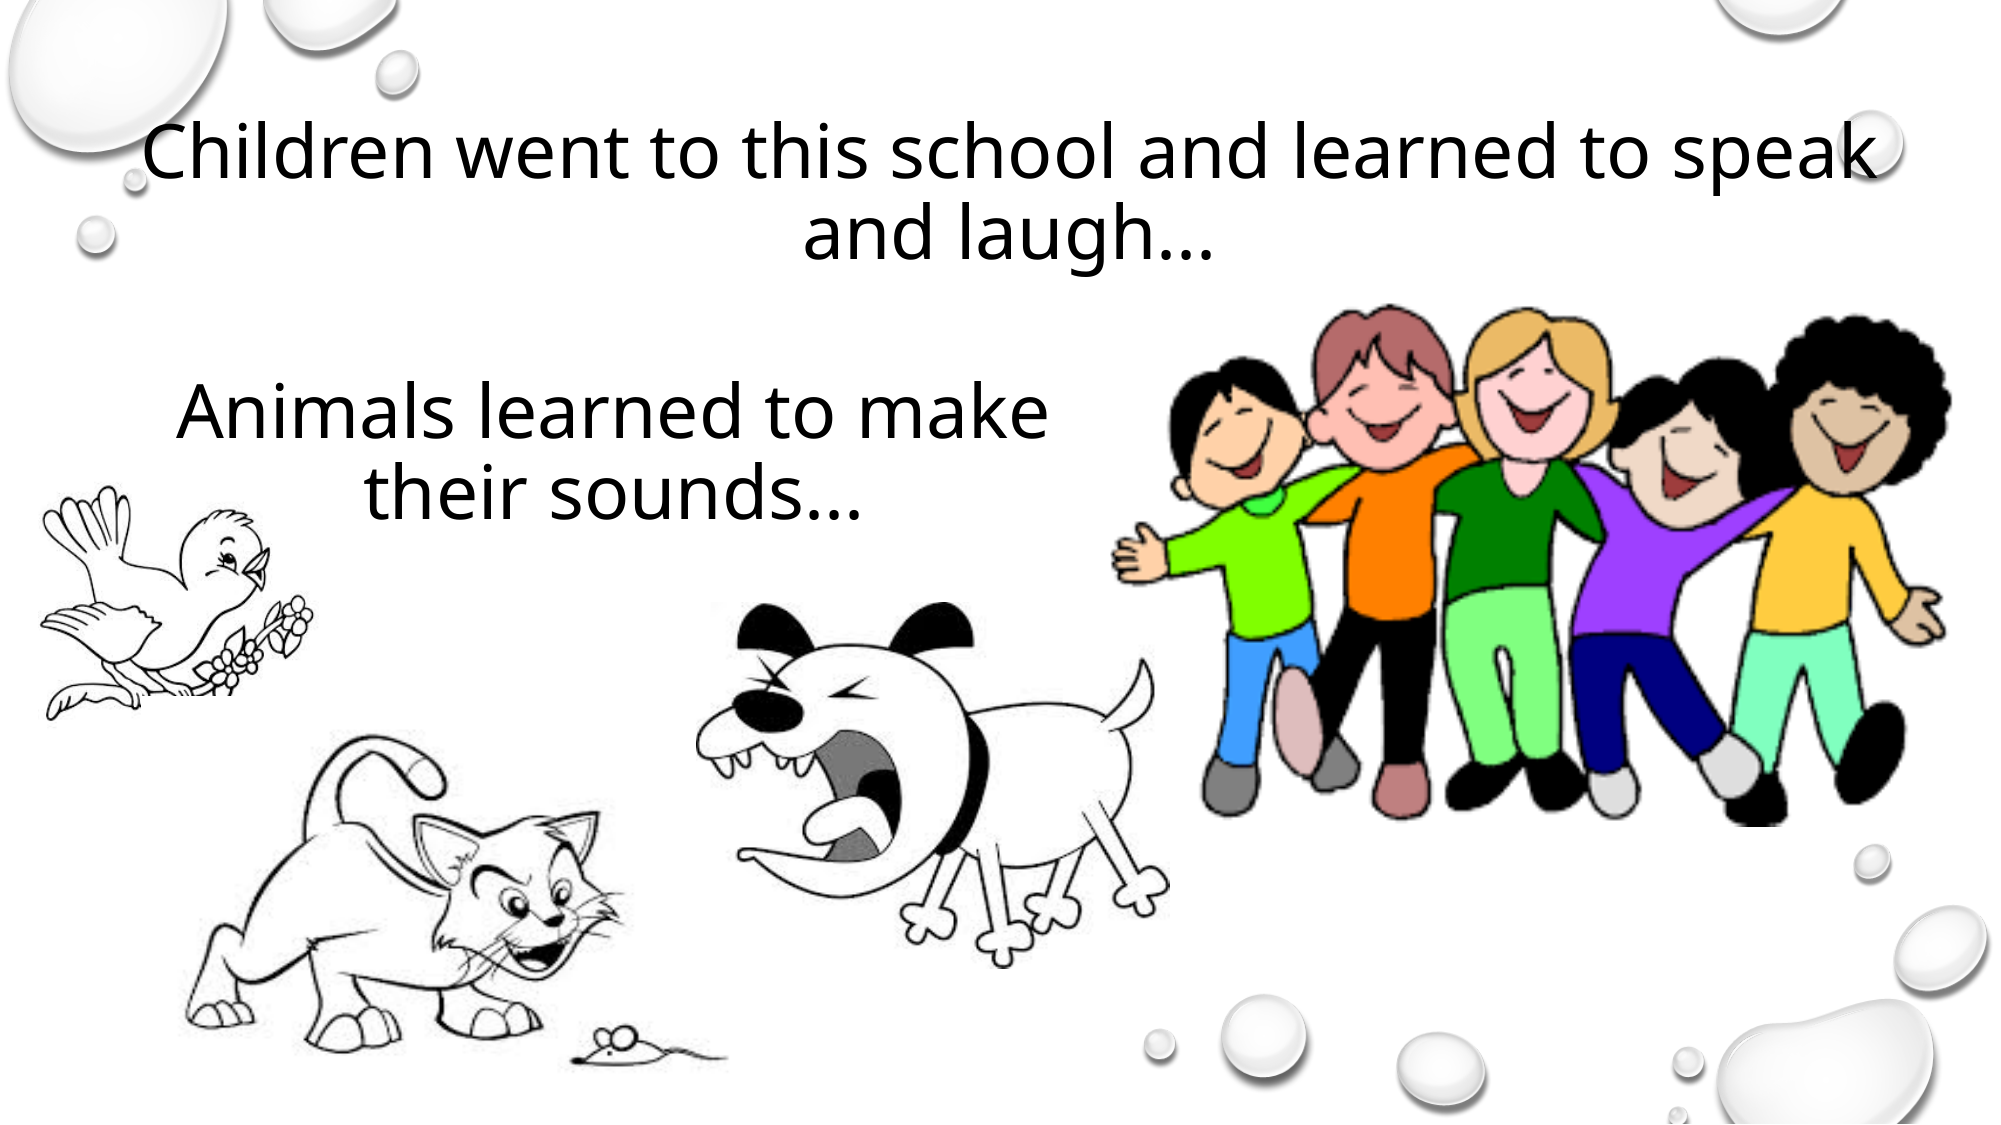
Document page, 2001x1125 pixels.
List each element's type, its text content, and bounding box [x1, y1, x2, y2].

text_box Animals learned to make their sounds... [82, 366, 1146, 547]
picture [0, 0, 1999, 1124]
text_box Children went to this school and learned to speak and laugh... [118, 106, 1902, 287]
